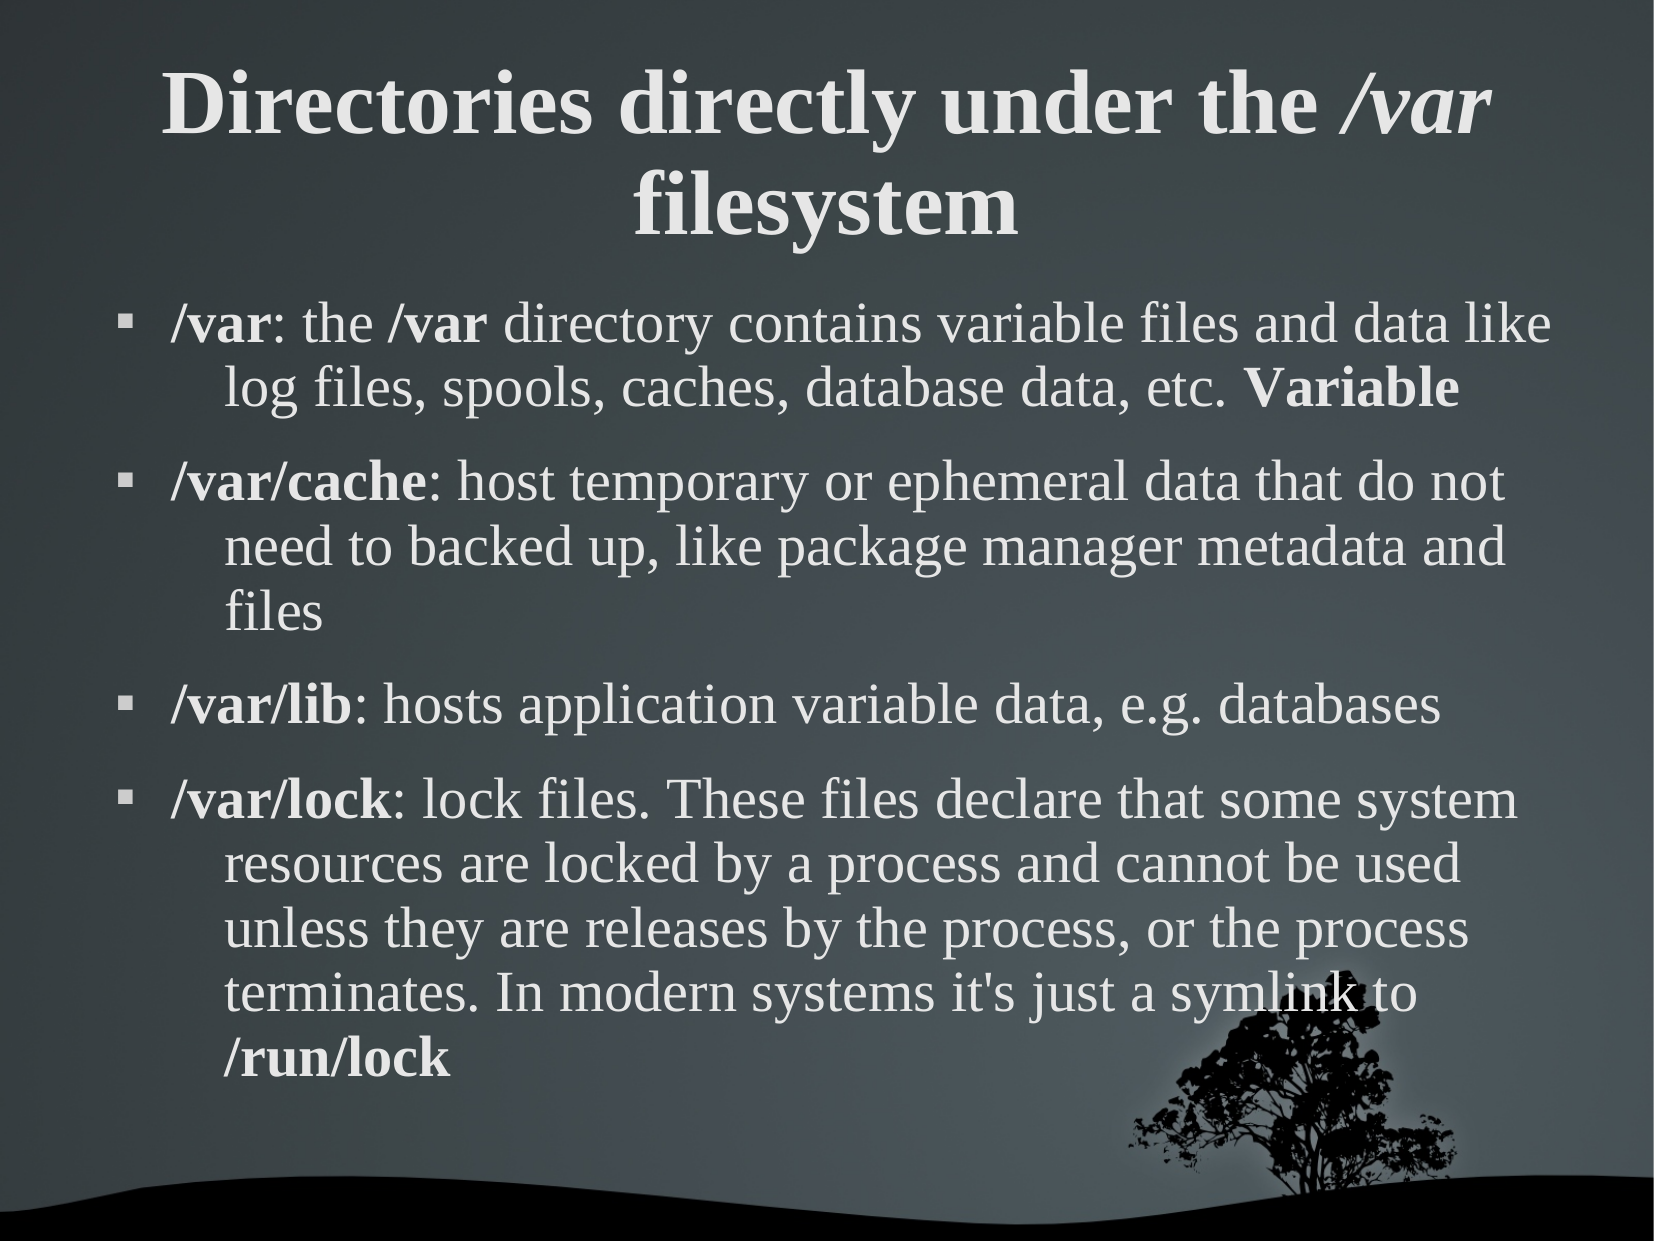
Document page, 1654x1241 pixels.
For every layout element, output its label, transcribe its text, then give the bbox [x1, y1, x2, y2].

picture [0, 0, 1654, 1241]
title Directories directly under the /var filesystem [82, 33, 1572, 274]
list /var: the /var directory contains variable files and data like log files, spools, caches, database data, etc. Variable /var/cache: host temporary or ephemeral data that do not need to backed up, like package manager metadata and files /var/lib: hosts application variable data, e.g. databases /var/lock: lock files. These files declare that some system resources are locked by a process and cannot be used unless they are releases by the process, or the process terminates. In modern systems it's just a symlink to /run/lock [82, 290, 1571, 1109]
